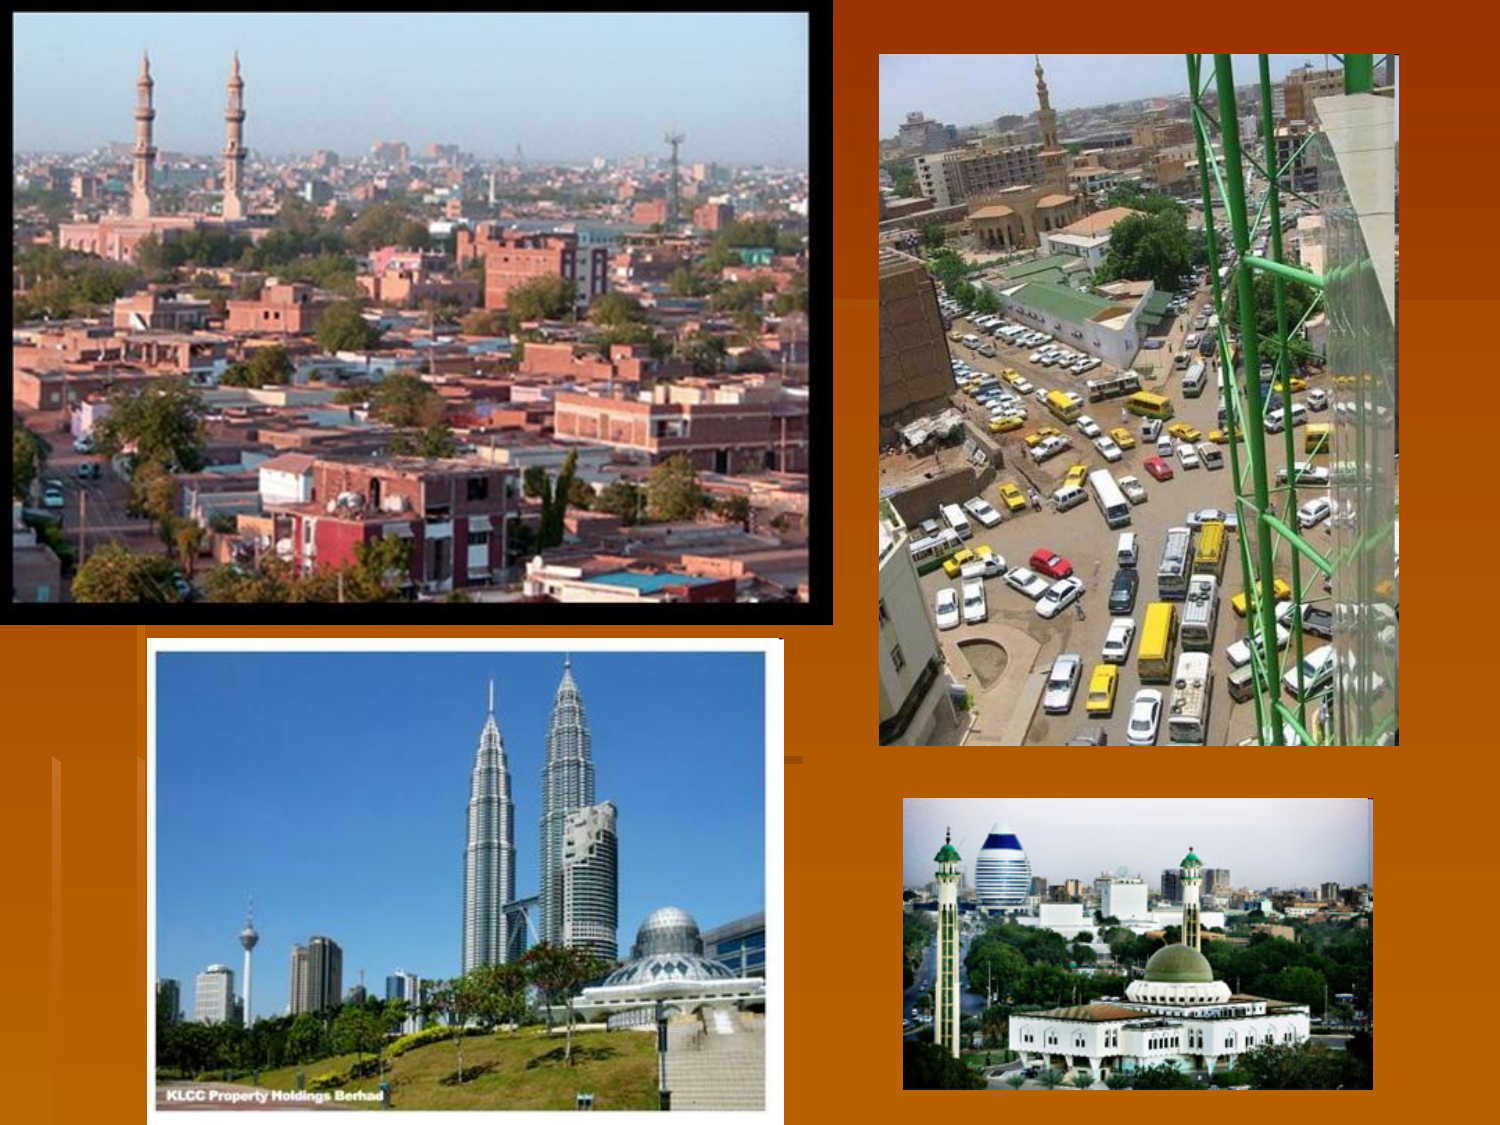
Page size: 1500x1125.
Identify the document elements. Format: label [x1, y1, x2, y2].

picture [147, 638, 784, 1125]
picture [0, 0, 833, 625]
picture [879, 54, 1399, 746]
picture [903, 798, 1373, 1090]
